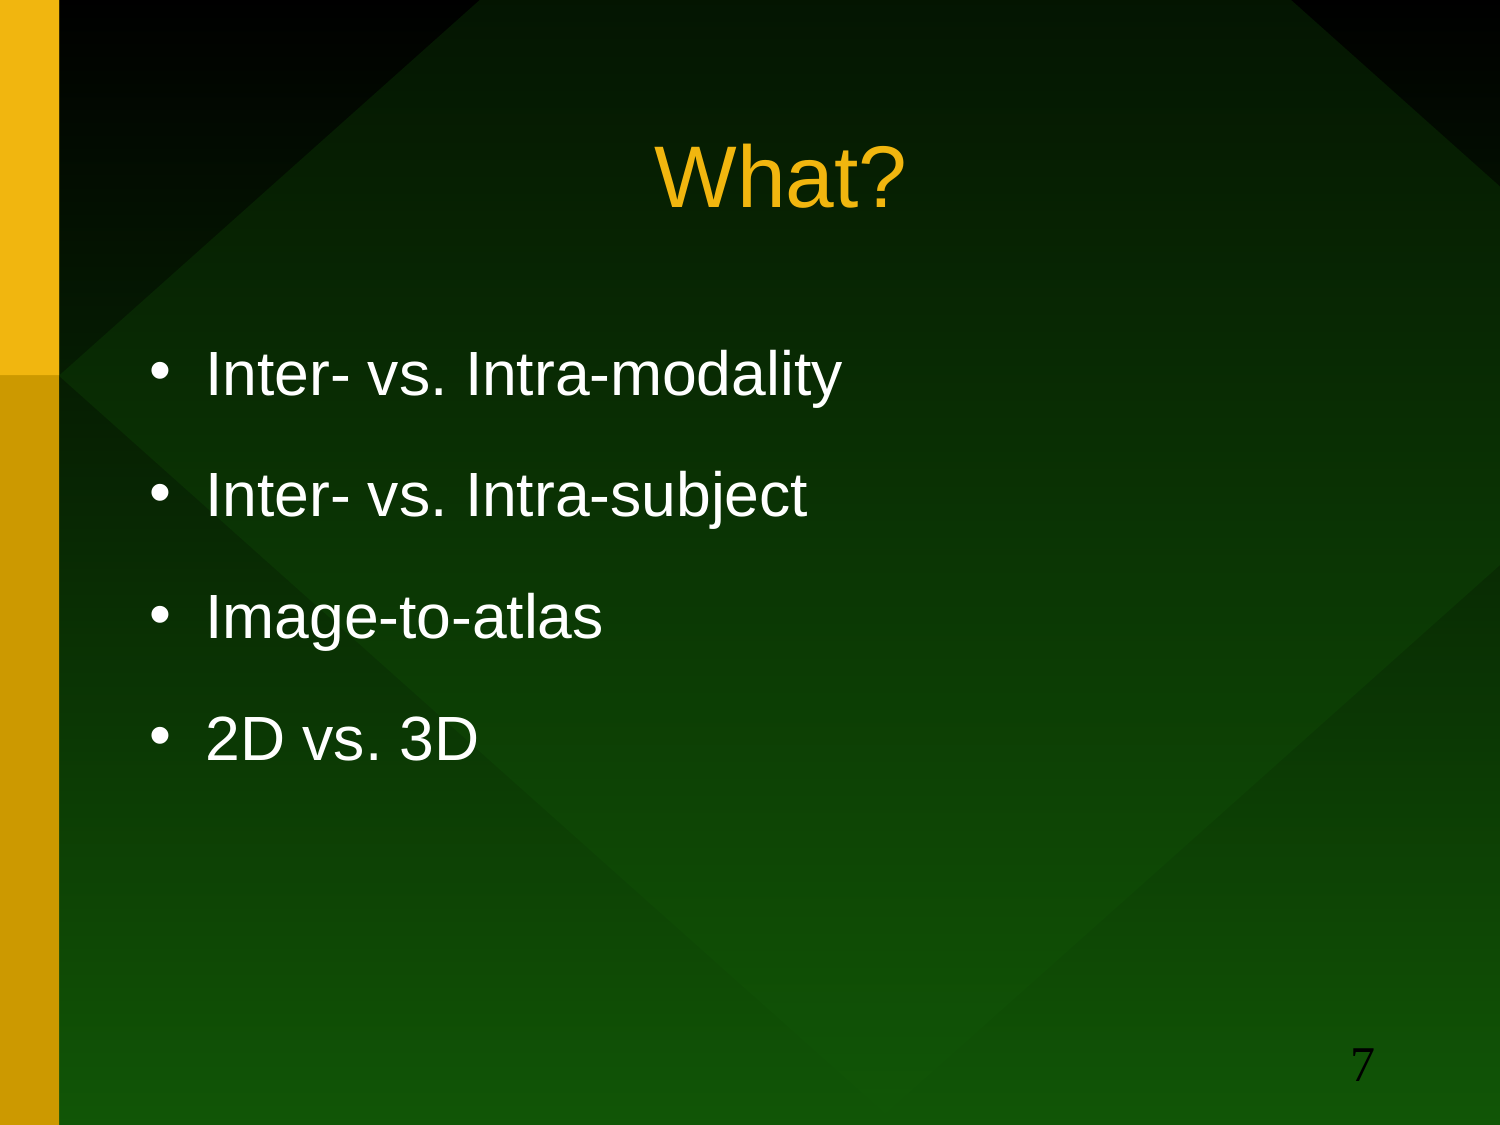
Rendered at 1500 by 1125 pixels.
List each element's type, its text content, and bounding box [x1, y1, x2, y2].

list Inter- vs. Intra-modality Inter- vs. Intra-subject Image-to-atlas 2D vs. 3D [134, 324, 1416, 1025]
title What? [99, 87, 1463, 276]
